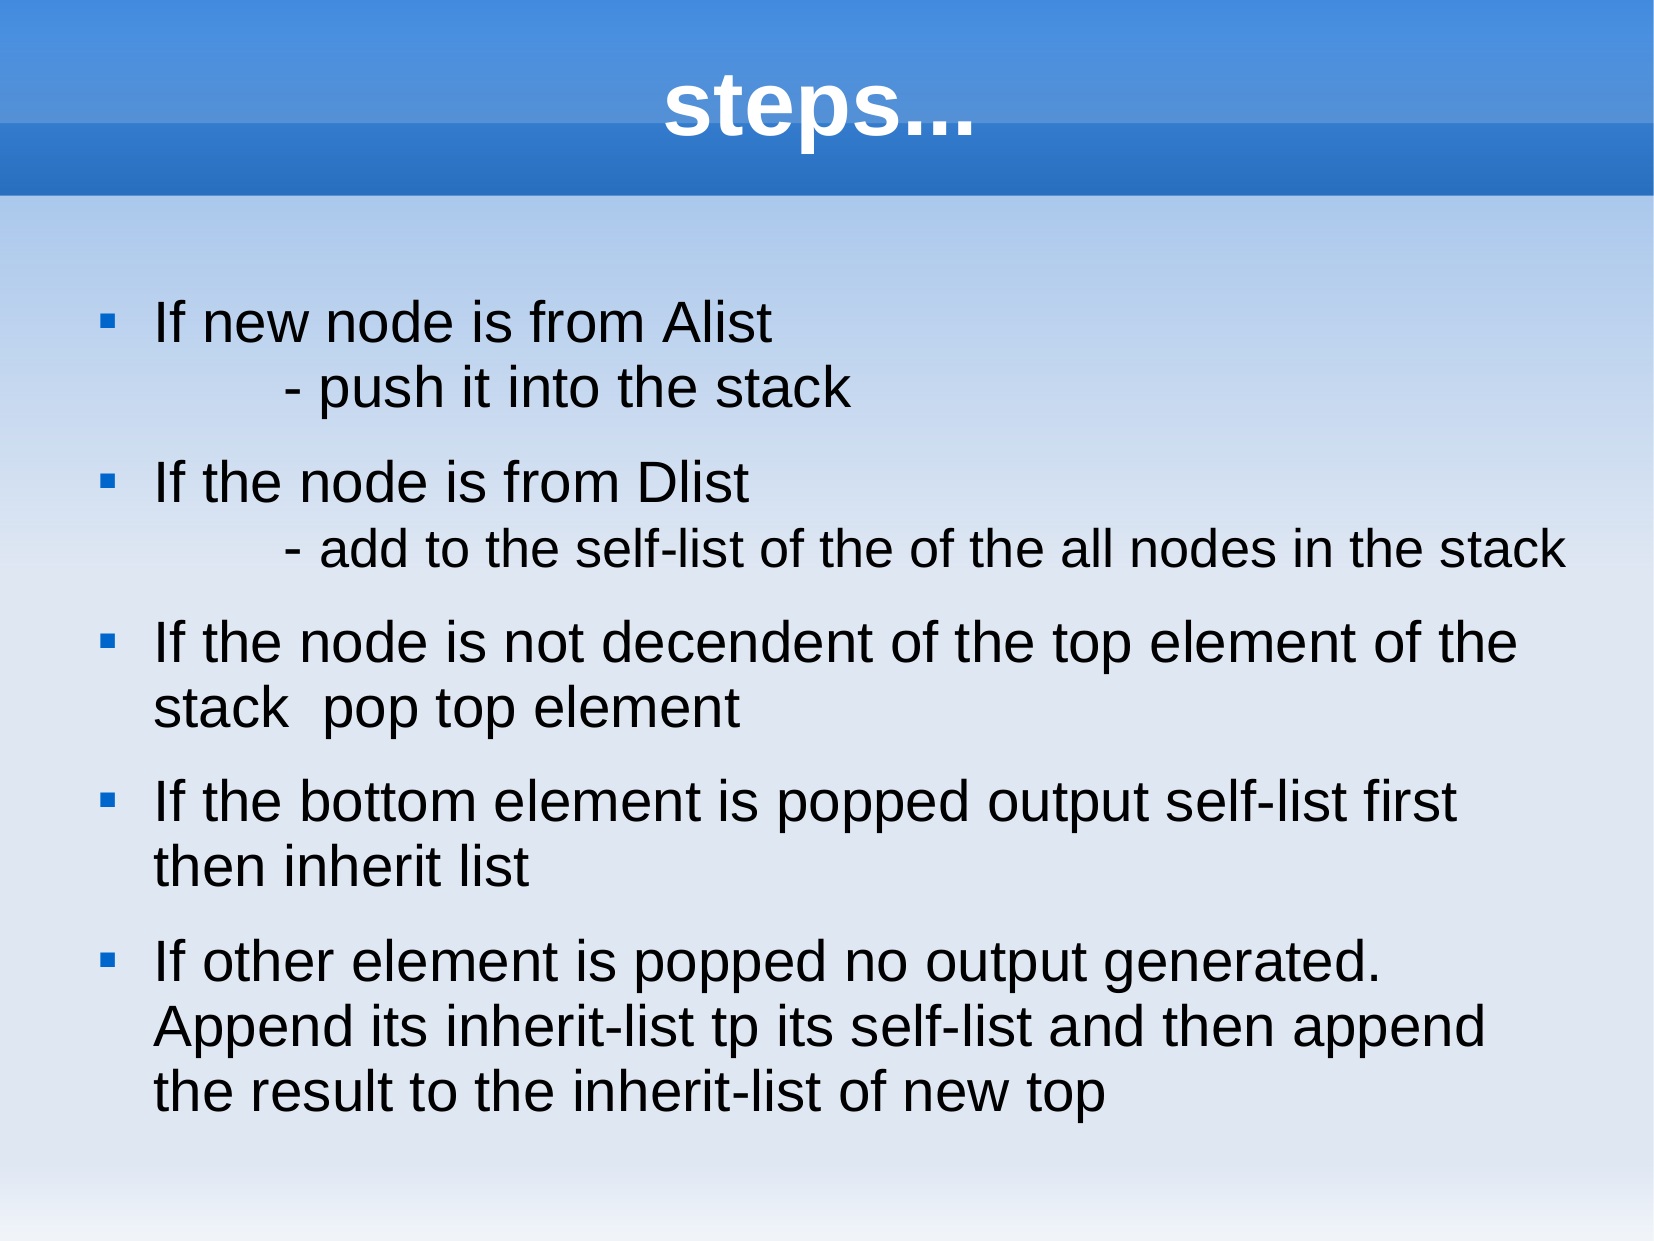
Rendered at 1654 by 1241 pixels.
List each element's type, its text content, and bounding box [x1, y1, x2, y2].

title steps... [76, 7, 1565, 200]
list If new node is from Alist - push it into the stack If the node is from Dlist - add to the self-list of the of the all nodes in the stack If the node is not decendent of the top element of the stack pop top element If the bottom element is popped output self-list first then inherit list If other element is popped no output generated. Append its inherit-list tp its self-list and then append the result to the inherit-list of new top [82, 290, 1571, 1124]
picture [0, 0, 1654, 1241]
